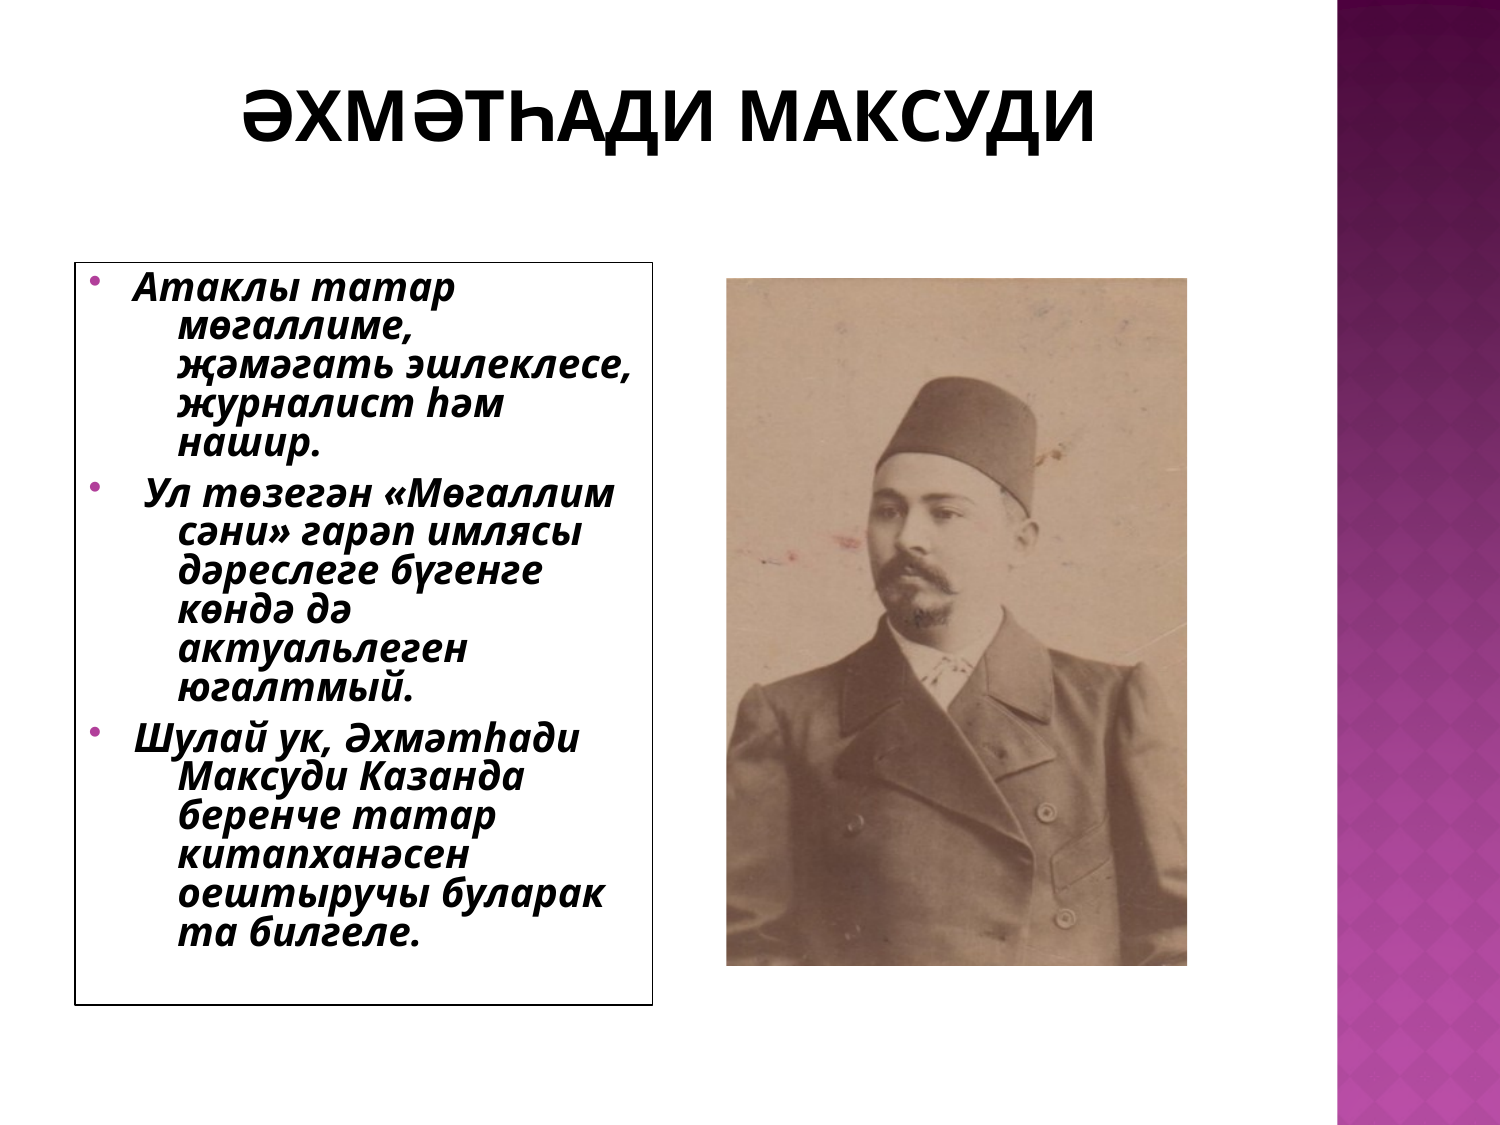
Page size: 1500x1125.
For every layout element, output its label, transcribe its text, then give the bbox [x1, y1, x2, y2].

picture [726, 278, 1188, 966]
list Атаклы татар мөгаллиме, җәмәгать эшлеклесе, журналист һәм нашир. Ул төзегән «Мөгаллим сәни» гарәп имлясы дәреслеге бүгенге көндә дә актуальлеген югалтмый. Шулай ук, Әхмәтһади Максуди Казанда беренче татар китапханәсен оештыручы буларак та билгеле. [75, 262, 653, 1005]
title Әхмәтһади Максуди [75, 52, 1264, 240]
